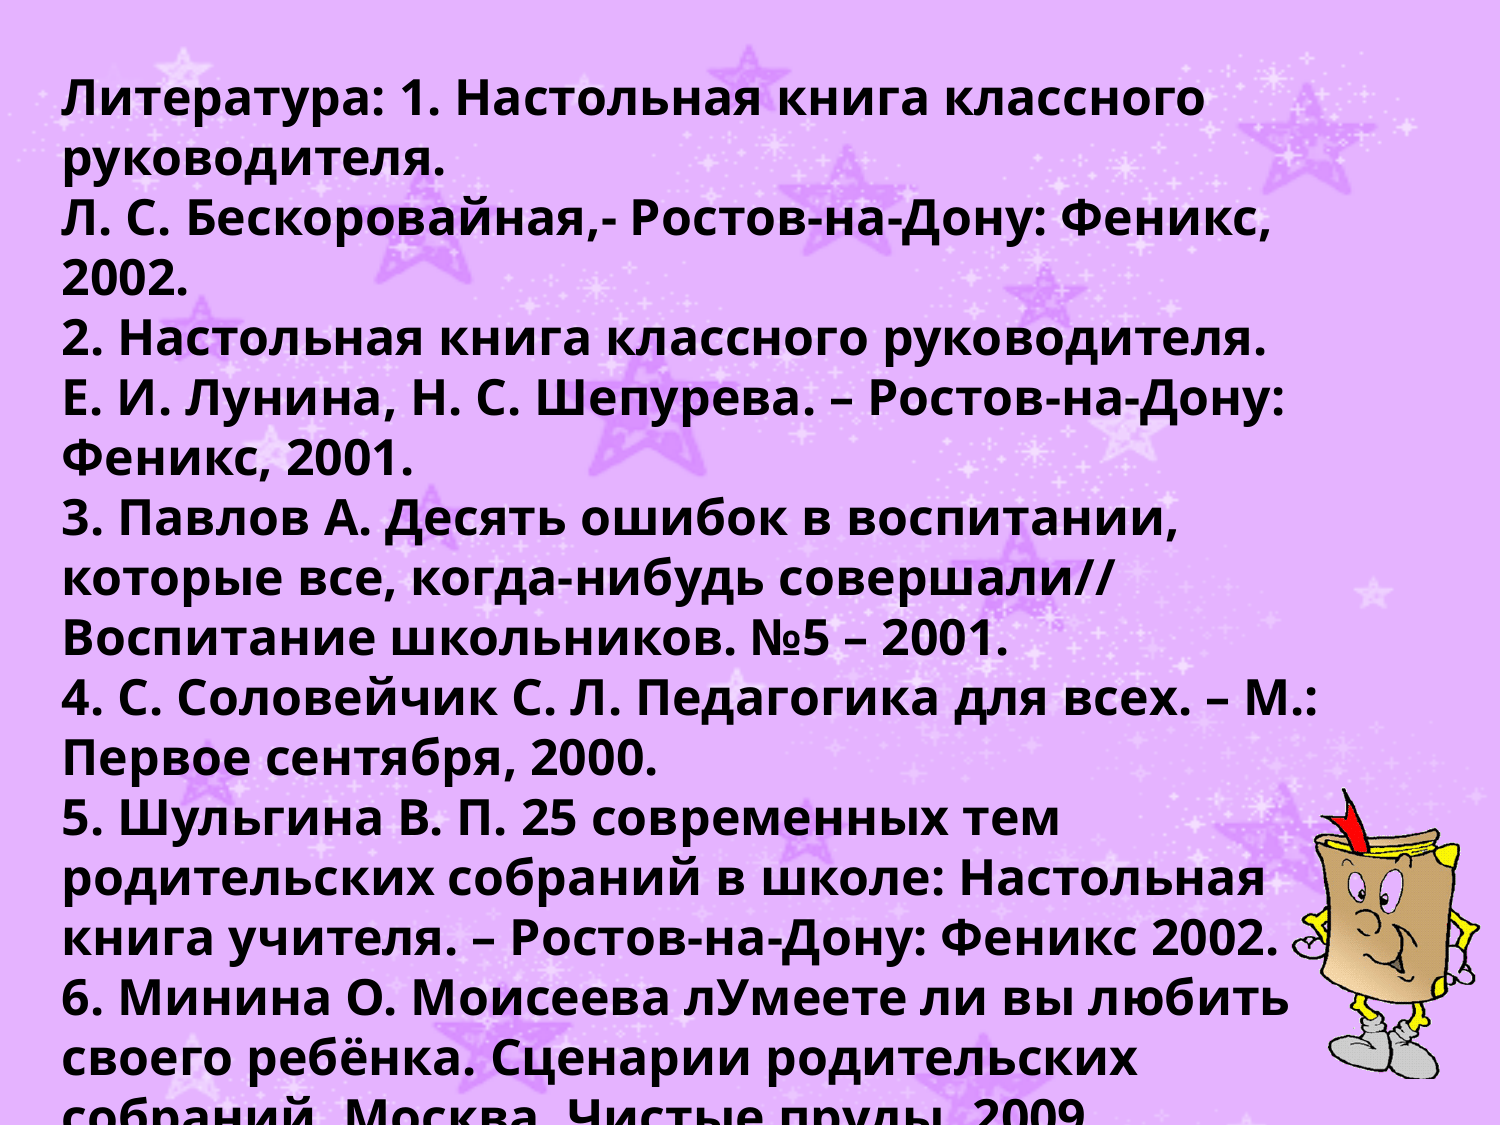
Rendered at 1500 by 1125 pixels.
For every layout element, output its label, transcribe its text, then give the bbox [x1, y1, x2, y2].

picture [0, 0, 1500, 1125]
text_box Литература: 1. Настольная книга классного руководителя. Л. С. Бескоровайная,- Ростов-на-Дону: Феникс, 2002. 2. Настольная книга классного руководителя. Е. И. Лунина, Н. С. Шепурева. – Ростов-на-Дону: Феникс, 2001. 3. Павлов А. Десять ошибок в воспитании, которые все, когда-нибудь совершали// Воспитание школьников. №5 – 2001. 4. С. Соловейчик С. Л. Педагогика для всех. – М.: Первое сентября, 2000. 5. Шульгина В. П. 25 современных тем родительских собраний в школе: Настольная книга учителя. – Ростов-на-Дону: Феникс 2002. 6. Минина О. Моисеева лУмеете ли вы любить своего ребёнка. Сценарии родительских собраний. Москва. Чистые пруды. 2009. [46, 58, 1395, 1125]
